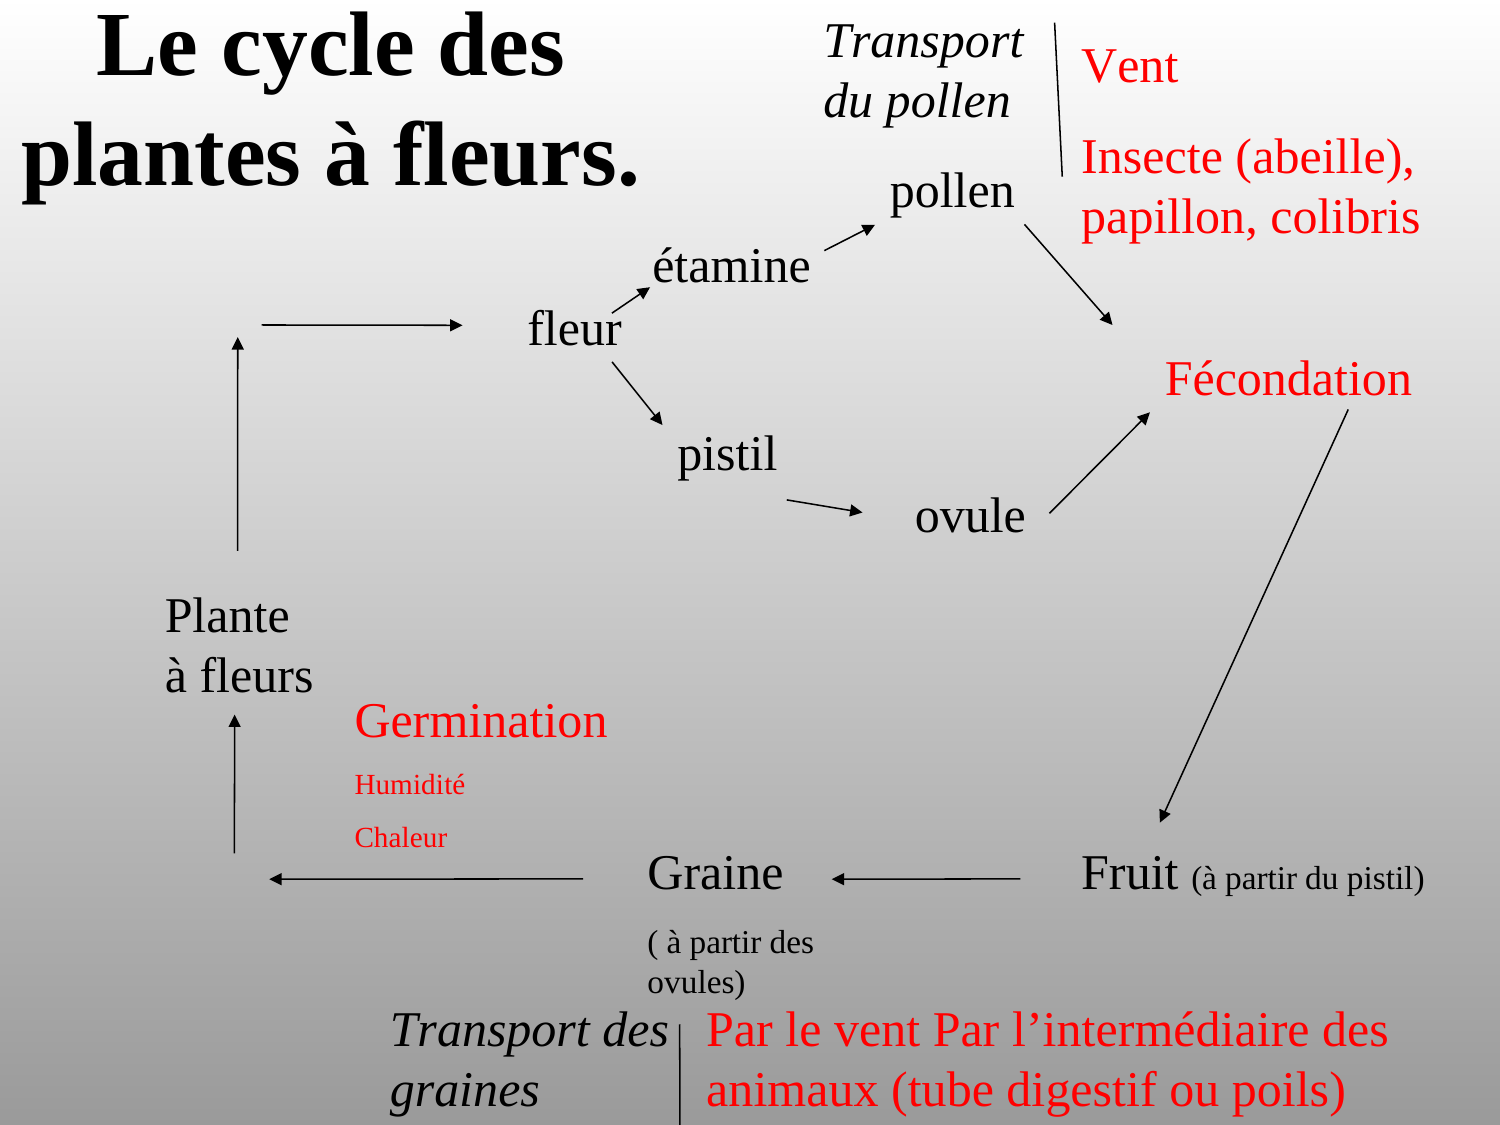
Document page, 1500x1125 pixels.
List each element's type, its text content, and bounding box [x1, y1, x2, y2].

text_box Fruit (à partir du pistil) [1066, 831, 1446, 908]
text_box Germination Humidité Chaleur [339, 679, 645, 862]
text_box Transport des graines [374, 988, 691, 1125]
text_box Plante à fleurs [149, 574, 338, 711]
text_box Vent Insecte (abeille), papillon, colibris [1066, 24, 1500, 252]
text_box pollen [875, 149, 1066, 226]
text_box fleur [512, 287, 688, 363]
text_box ovule [900, 474, 1051, 551]
text_box pistil [662, 412, 888, 488]
text_box Graine ( à partir des ovules) [632, 831, 856, 988]
text_box étamine [637, 224, 926, 301]
text_box Fécondation [1149, 337, 1476, 413]
text_box Le cycle des plantes à fleurs. [0, 0, 663, 188]
text_box Par le vent Par l’intermédiaire des animaux (tube digestif ou poils) [691, 988, 1423, 1125]
text_box Transport du pollen [808, 0, 1097, 136]
